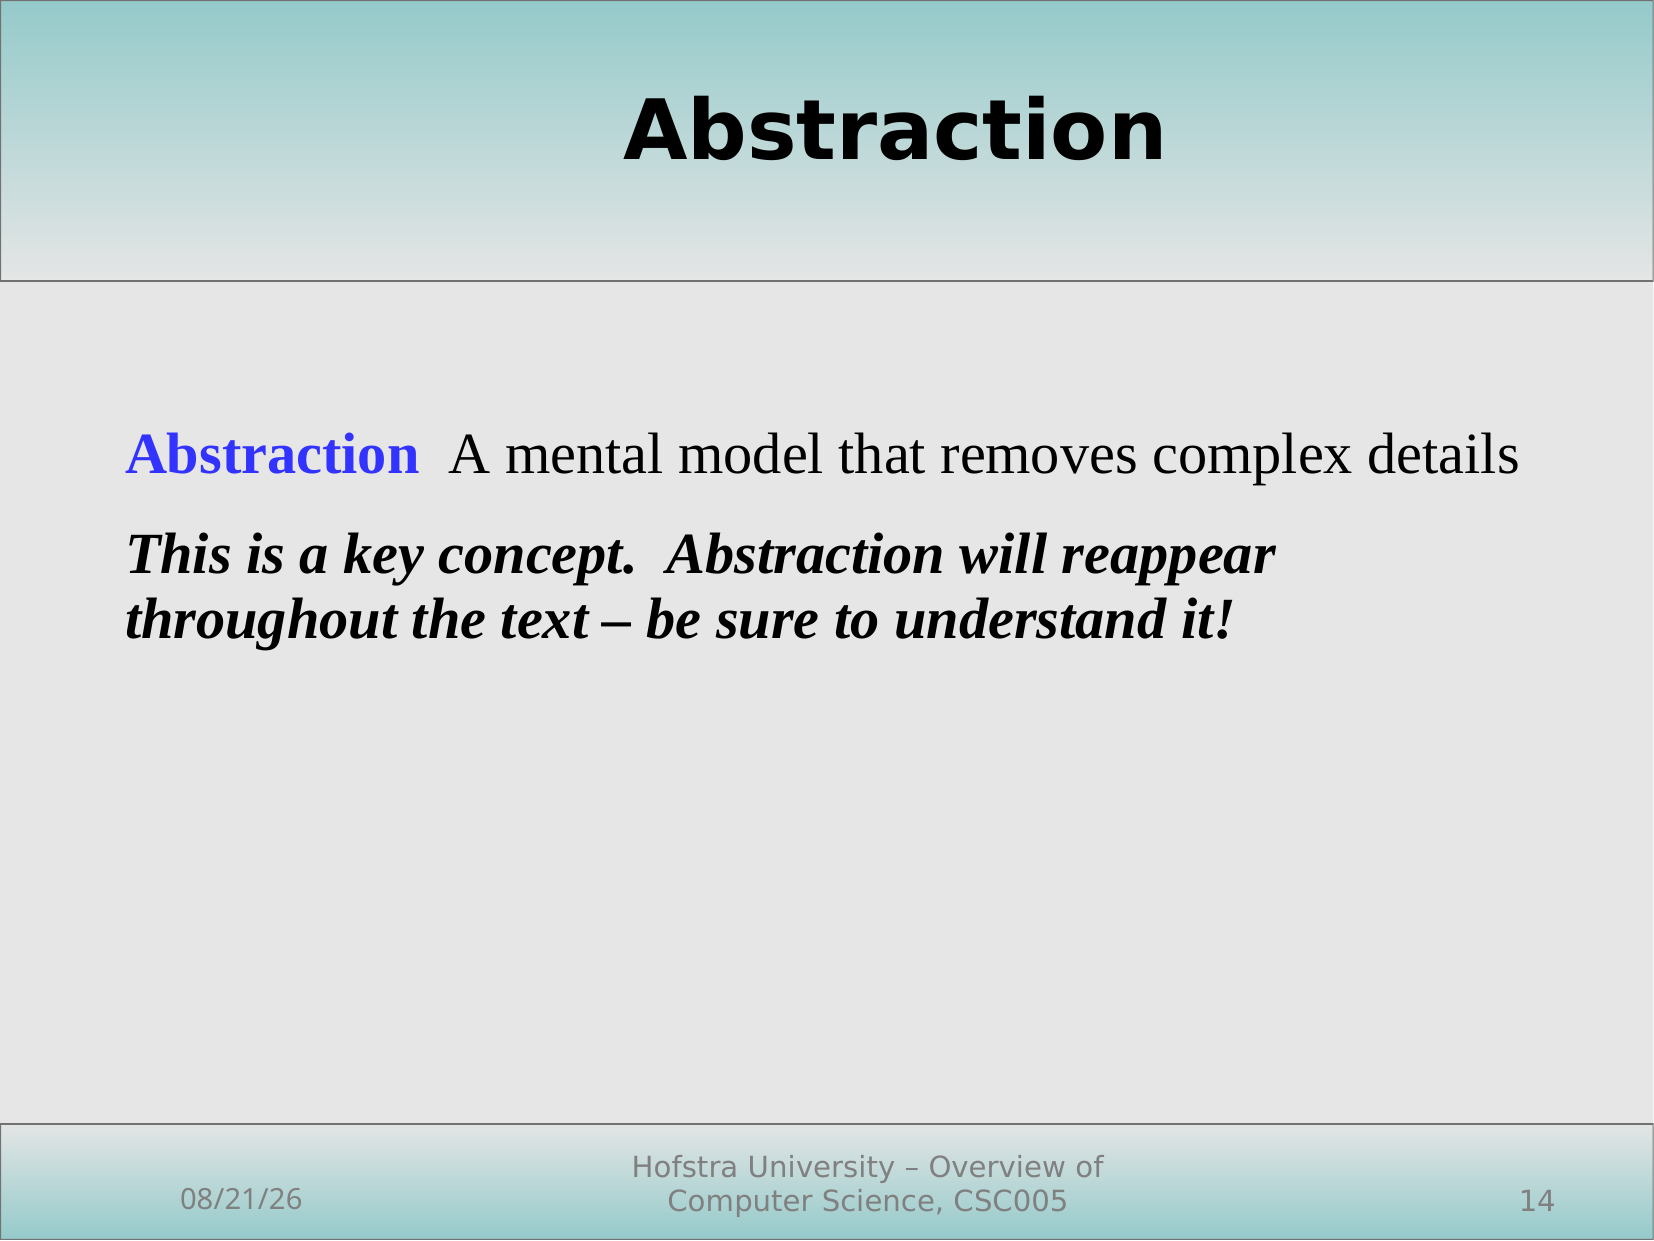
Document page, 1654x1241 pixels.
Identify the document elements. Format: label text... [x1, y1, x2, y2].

title Abstraction [151, 27, 1640, 235]
text_box Abstraction A mental model that removes complex details This is a key concept. Abstraction will reappear throughout the text – be sure to understand it! [110, 413, 1558, 760]
